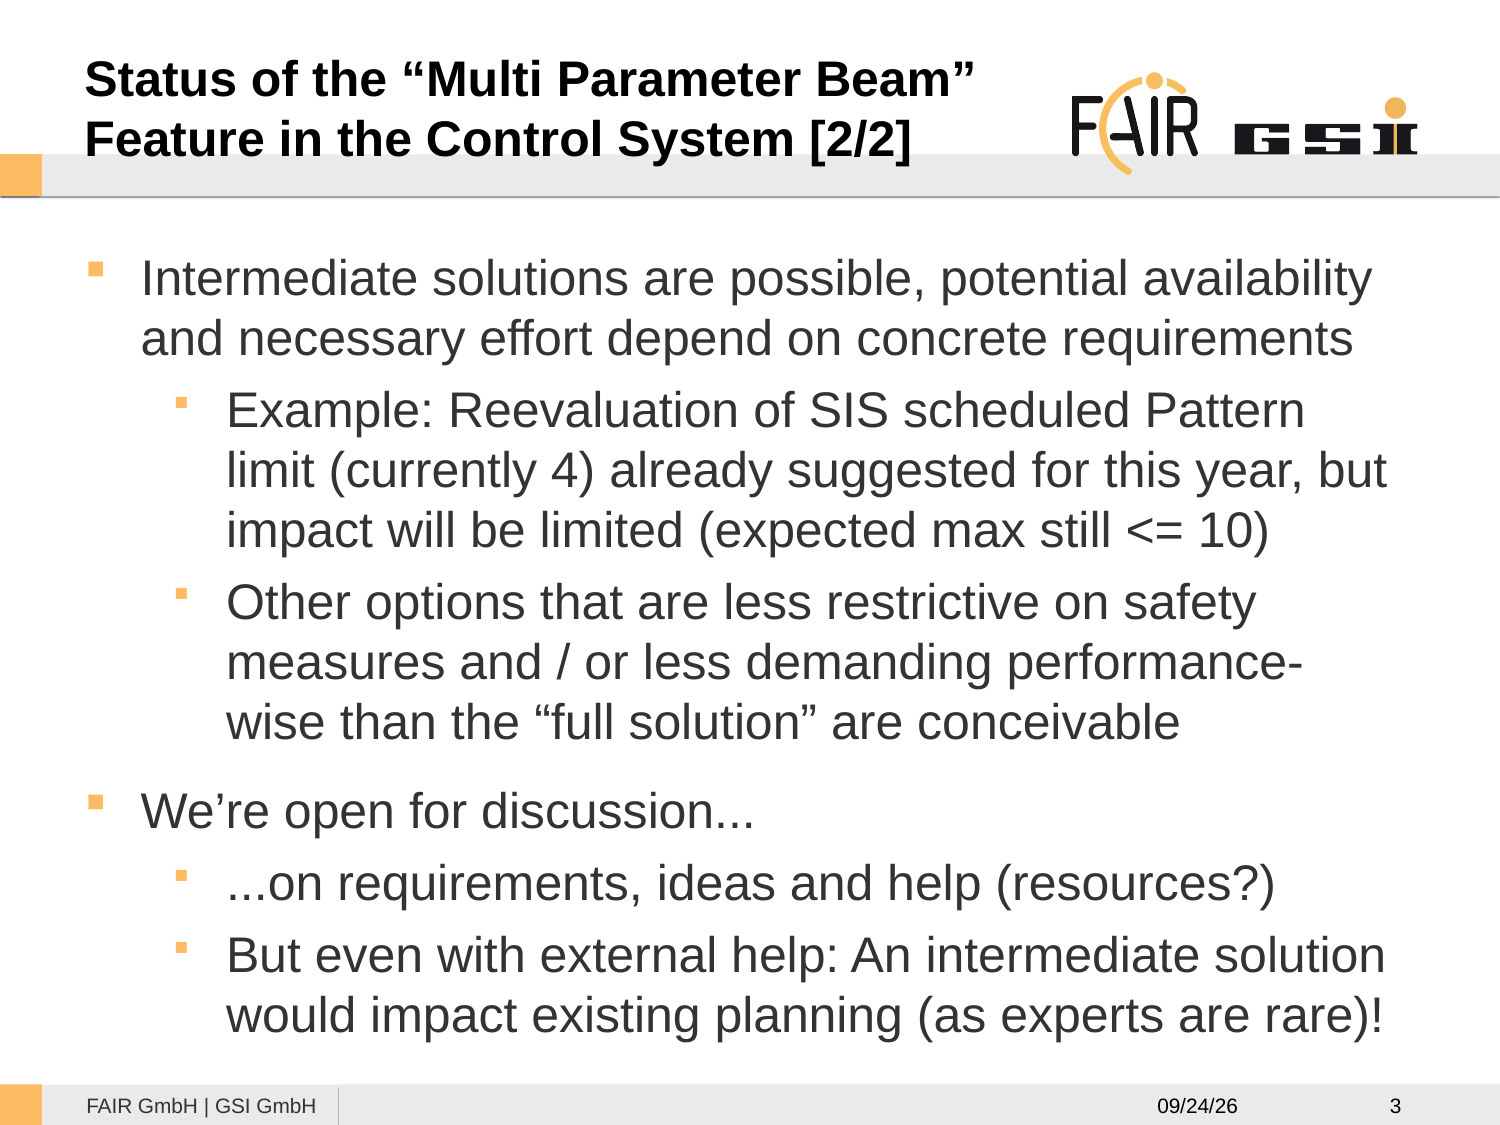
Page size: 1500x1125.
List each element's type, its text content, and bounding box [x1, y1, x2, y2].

picture [1071, 70, 1199, 177]
picture [1233, 95, 1419, 154]
title Status of the “Multi Parameter Beam” Feature in the Control System [2/2] [69, 44, 1015, 174]
list Intermediate solutions are possible, potential availability and necessary effort depend on concrete requirements Example: Reevaluation of SIS scheduled Pattern limit (currently 4) already suggested for this year, but impact will be limited (expected max still <= 10) Other options that are less restrictive on safety measures and / or less demanding performance-wise than the “full solution” are conceivable We’re open for discussion... ...on requirements, ideas and help (resources?) But even with external help: An intermediate solution would impact existing planning (as experts are rare)! [69, 237, 1417, 1043]
